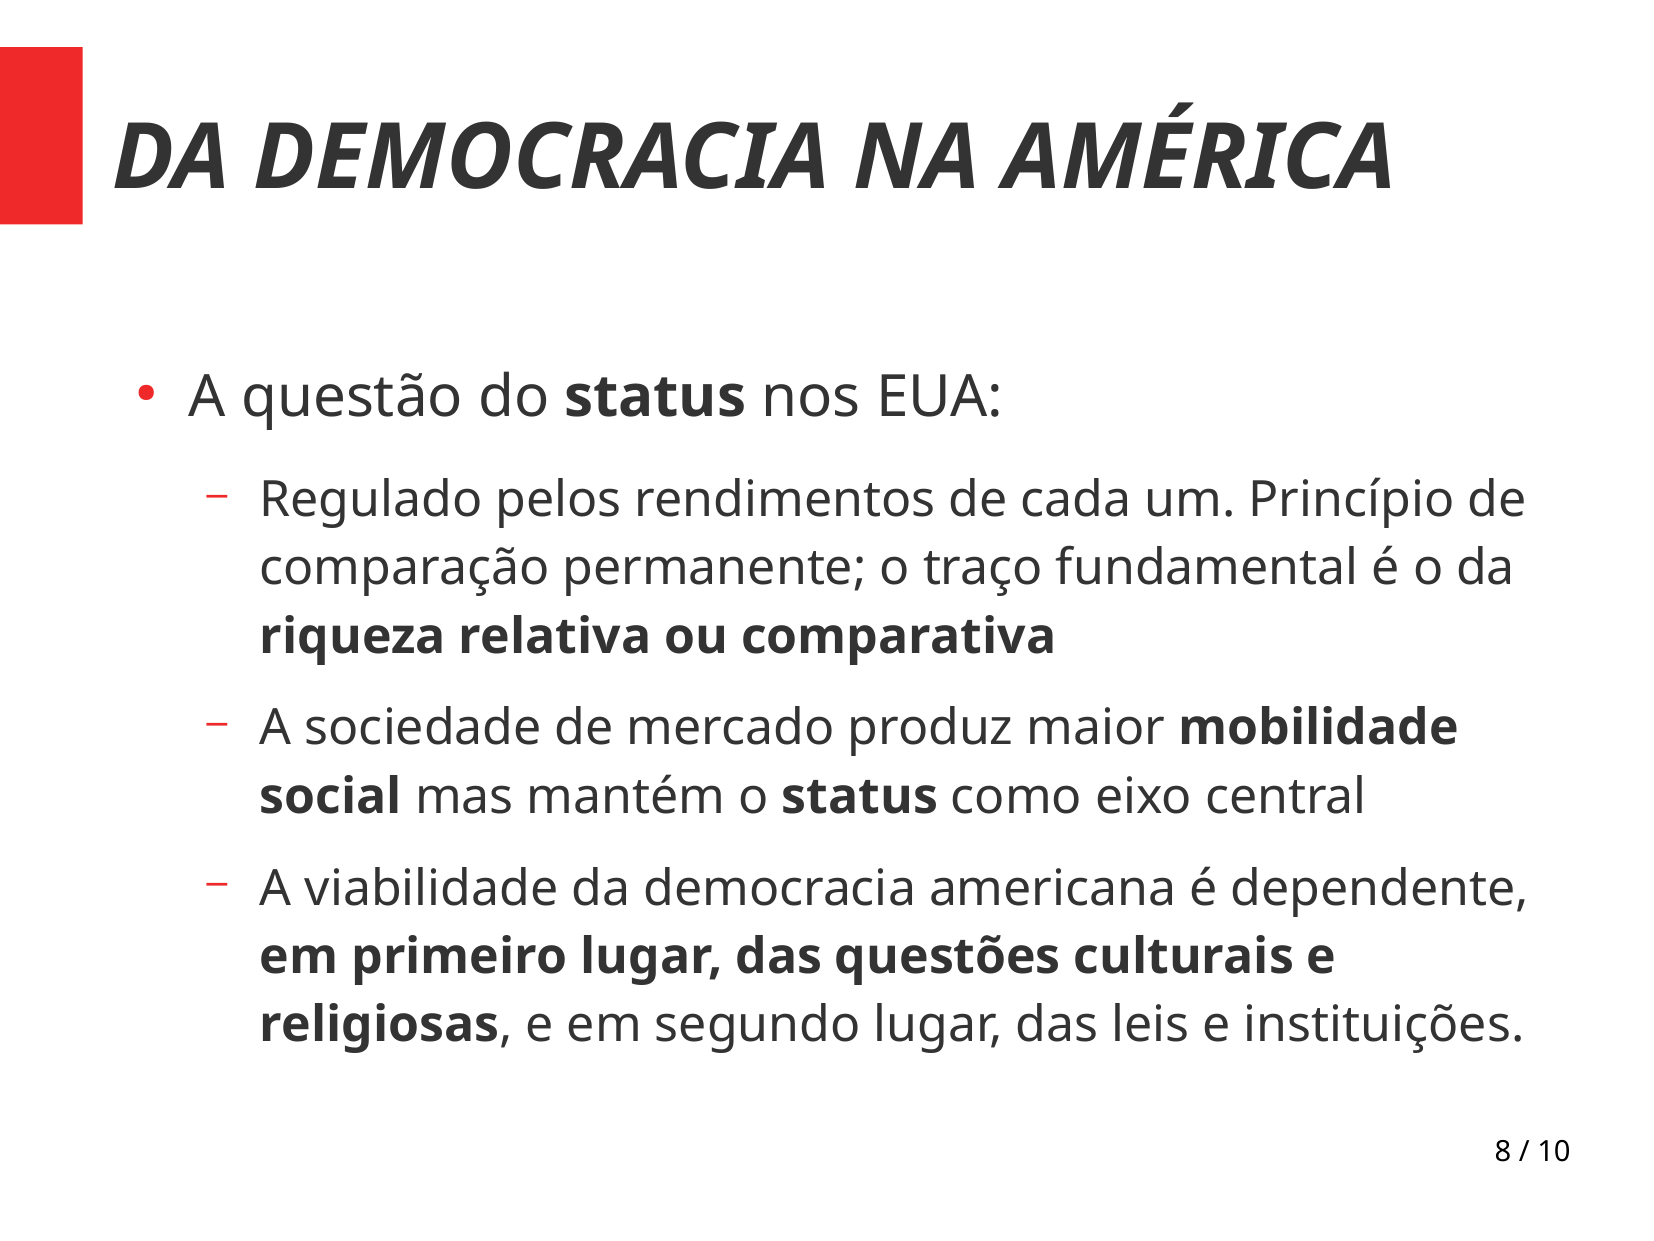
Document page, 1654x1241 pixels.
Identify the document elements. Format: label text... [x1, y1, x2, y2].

list A questão do status nos EUA: Regulado pelos rendimentos de cada um. Princípio de comparação permanente; o traço fundamental é o da riqueza relativa ou comparativa A sociedade de mercado produz maior mobilidade social mas mantém o status como eixo central A viabilidade da democracia americana é dependente, em primeiro lugar, das questões culturais e religiosas, e em segundo lugar, das leis e instituições. [118, 354, 1536, 1074]
title DA DEMOCRACIA NA AMÉRICA [112, 46, 1565, 261]
